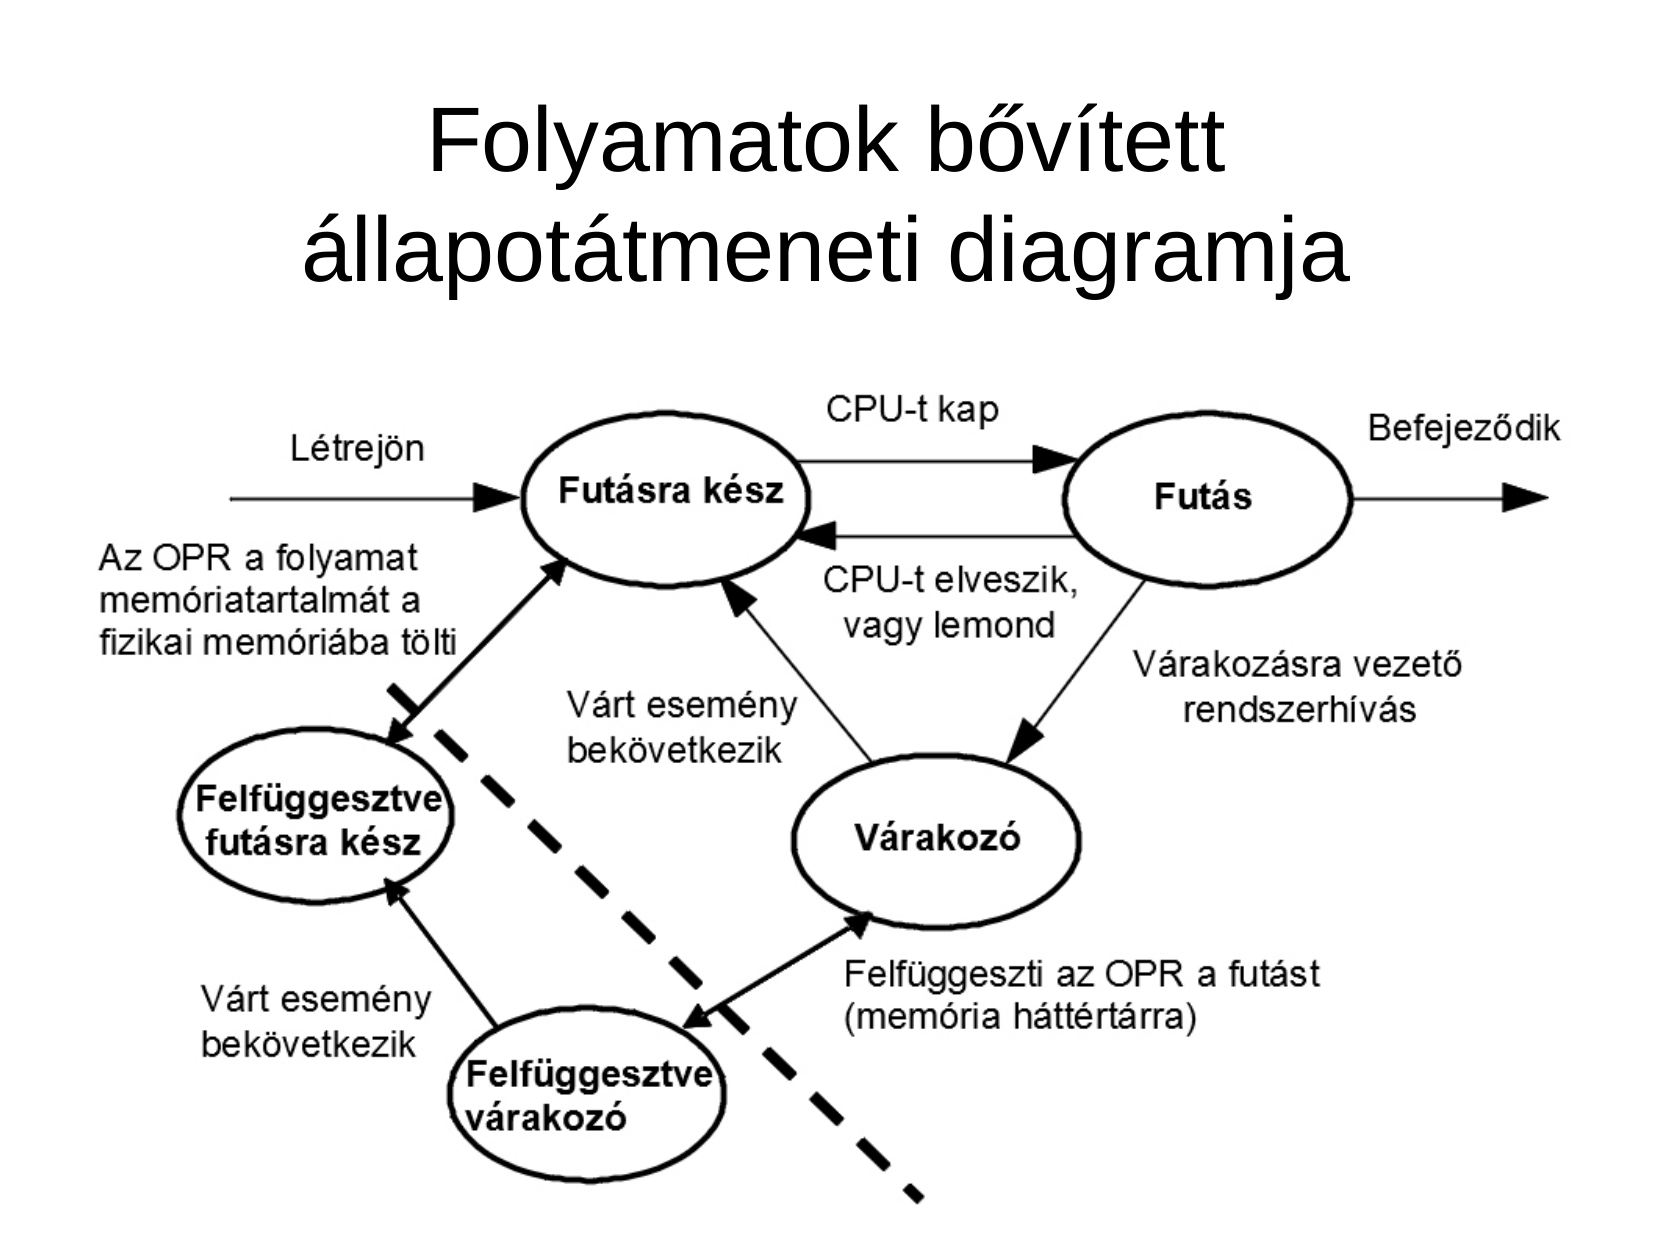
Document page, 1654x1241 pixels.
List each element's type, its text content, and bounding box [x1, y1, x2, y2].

picture [82, 389, 1574, 1209]
title Folyamatok bővített állapotátmeneti diagramja [123, 86, 1530, 293]
